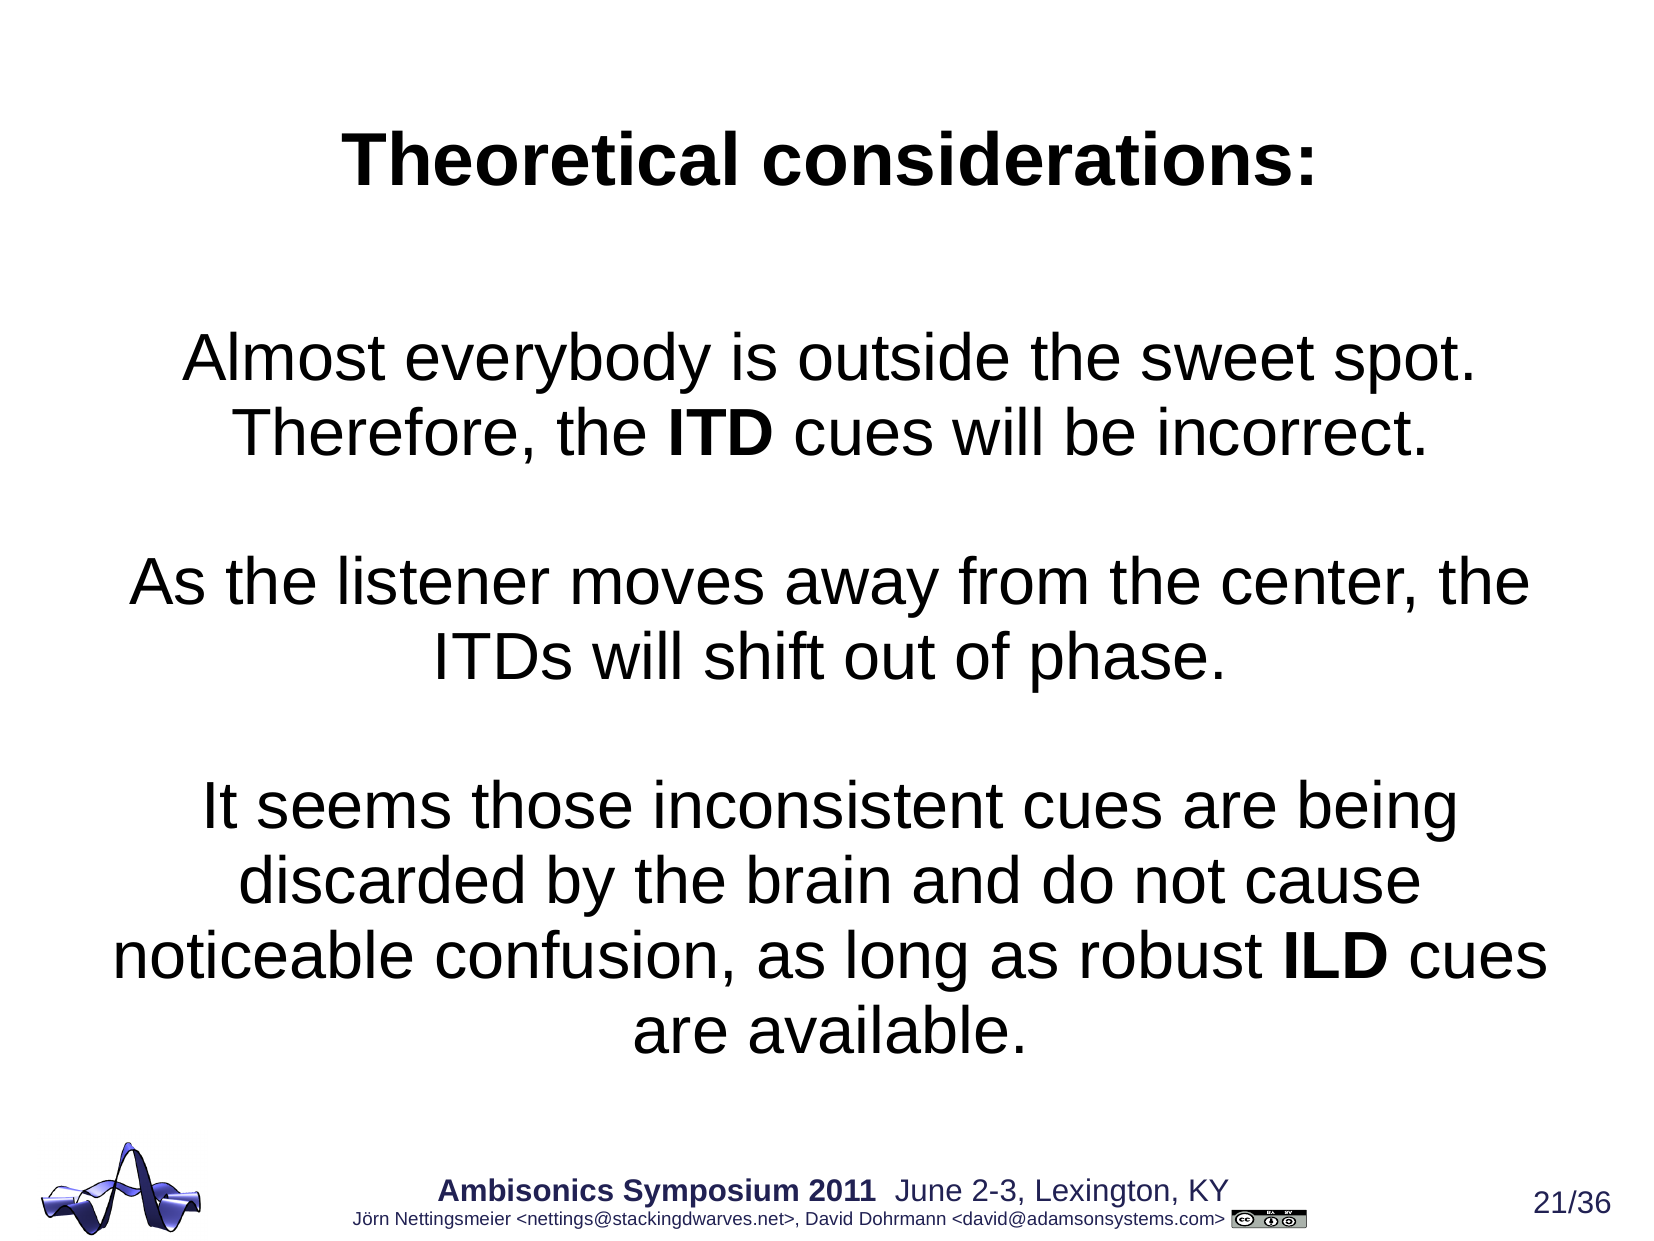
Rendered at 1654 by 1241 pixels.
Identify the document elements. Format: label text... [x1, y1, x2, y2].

title Theoretical considerations: [86, 55, 1576, 225]
picture [37, 1130, 208, 1241]
subtitle Almost everybody is outside the sweet spot. Therefore, the ITD cues will be incorrect. As the listener moves away from the center, the ITDs will shift out of phase. It seems those inconsistent cues are being discarded by the brain and do not cause noticeable confusion, as long as robust ILD cues are available. [86, 225, 1576, 1163]
